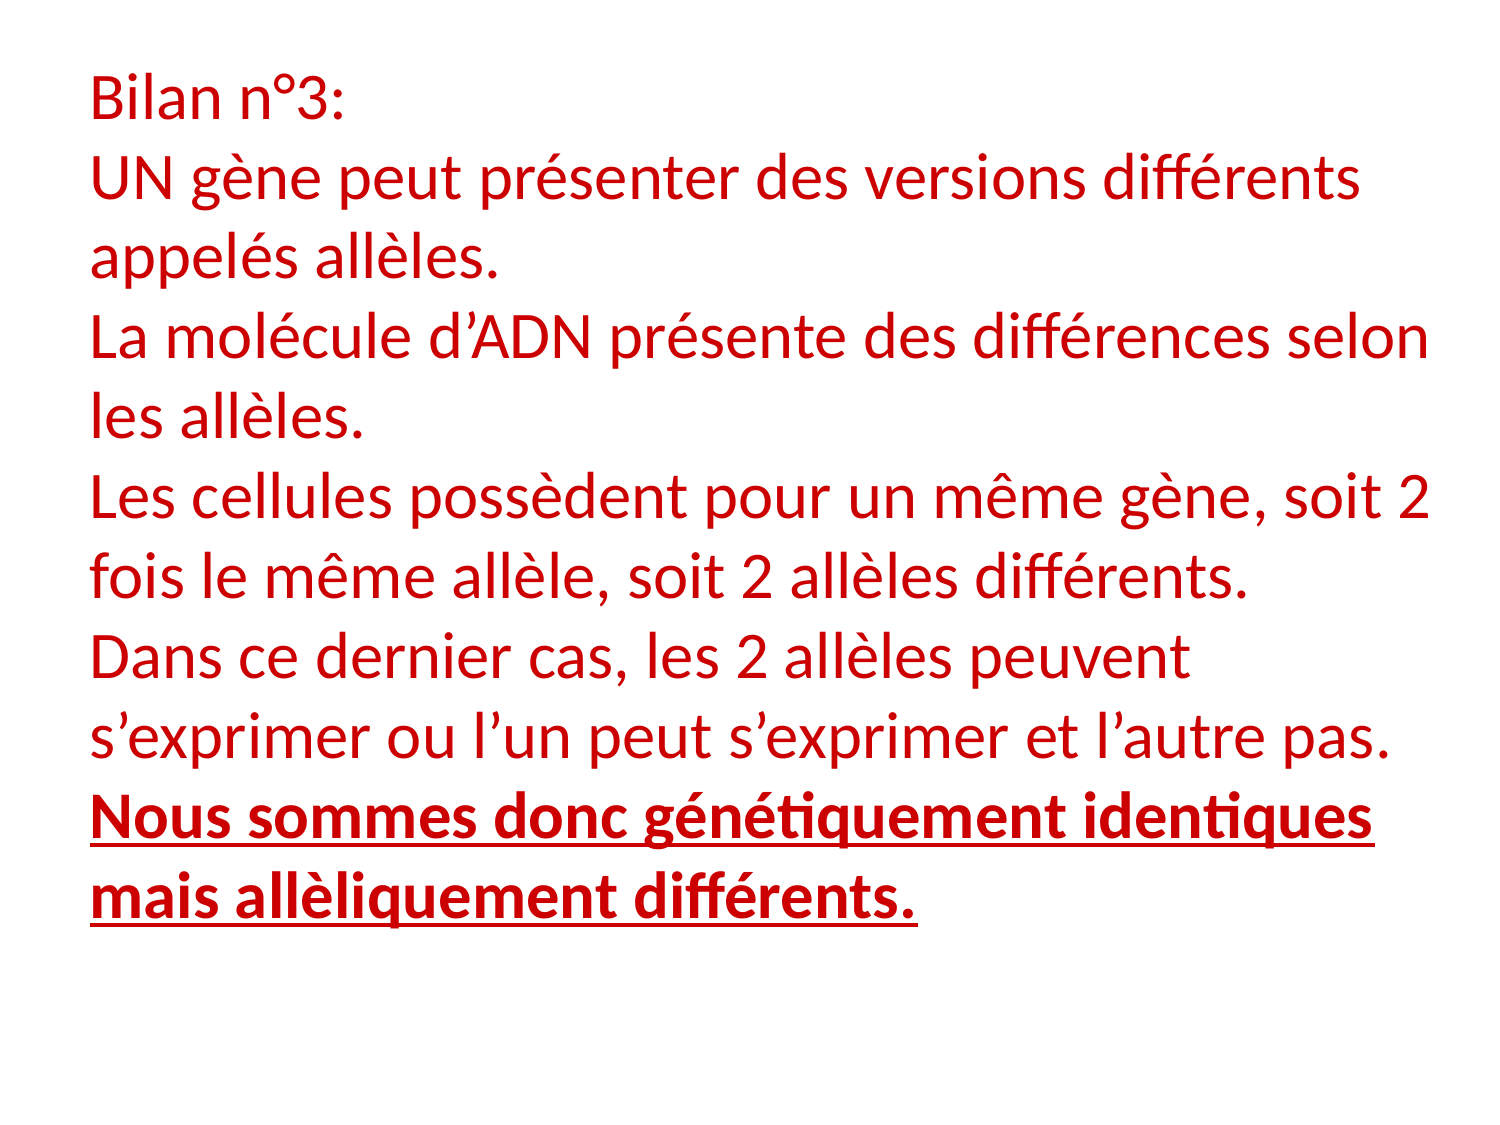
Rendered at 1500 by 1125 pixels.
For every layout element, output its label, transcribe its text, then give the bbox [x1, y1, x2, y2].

text_box Bilan n°3: UN gène peut présenter des versions différents appelés allèles. La molécule d’ADN présente des différences selon les allèles. Les cellules possèdent pour un même gène, soit 2 fois le même allèle, soit 2 allèles différents. Dans ce dernier cas, les 2 allèles peuvent s’exprimer ou l’un peut s’exprimer et l’autre pas. Nous sommes donc génétiquement identiques mais allèliquement différents. [75, 45, 1471, 1047]
